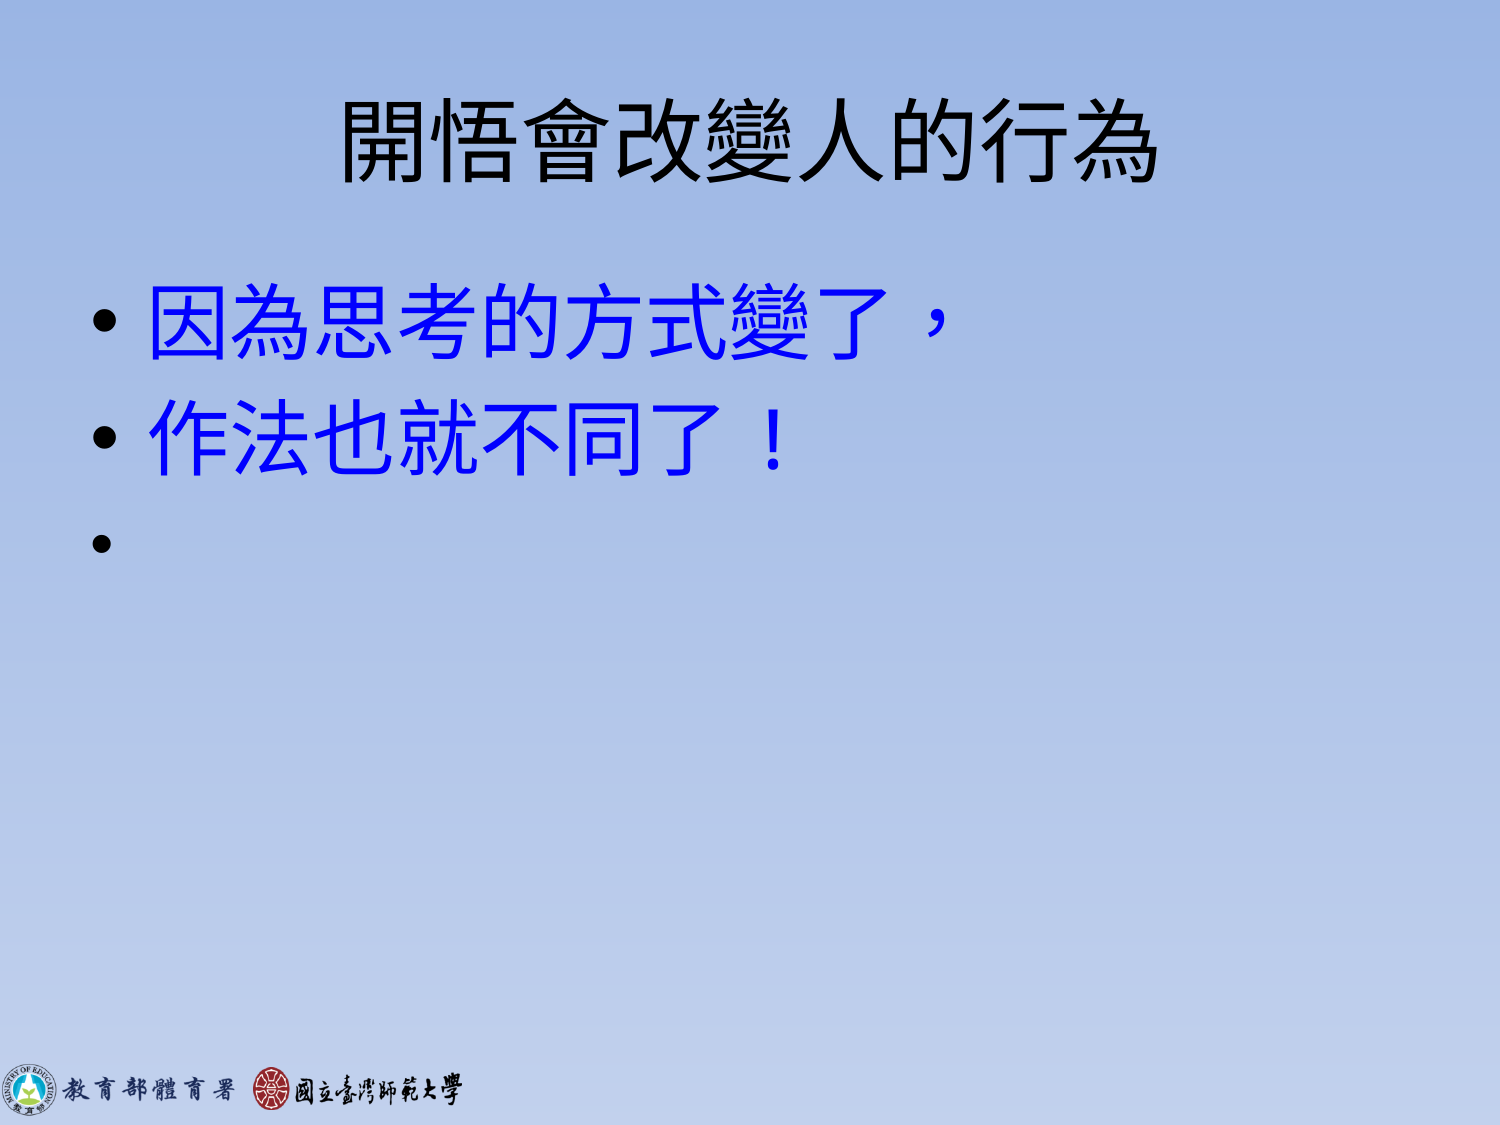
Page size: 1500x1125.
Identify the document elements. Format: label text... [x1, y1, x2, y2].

title 開悟會改變人的行為 [75, 45, 1426, 233]
list 因為思考的方式變了， 作法也就不同了! [75, 262, 1426, 1005]
